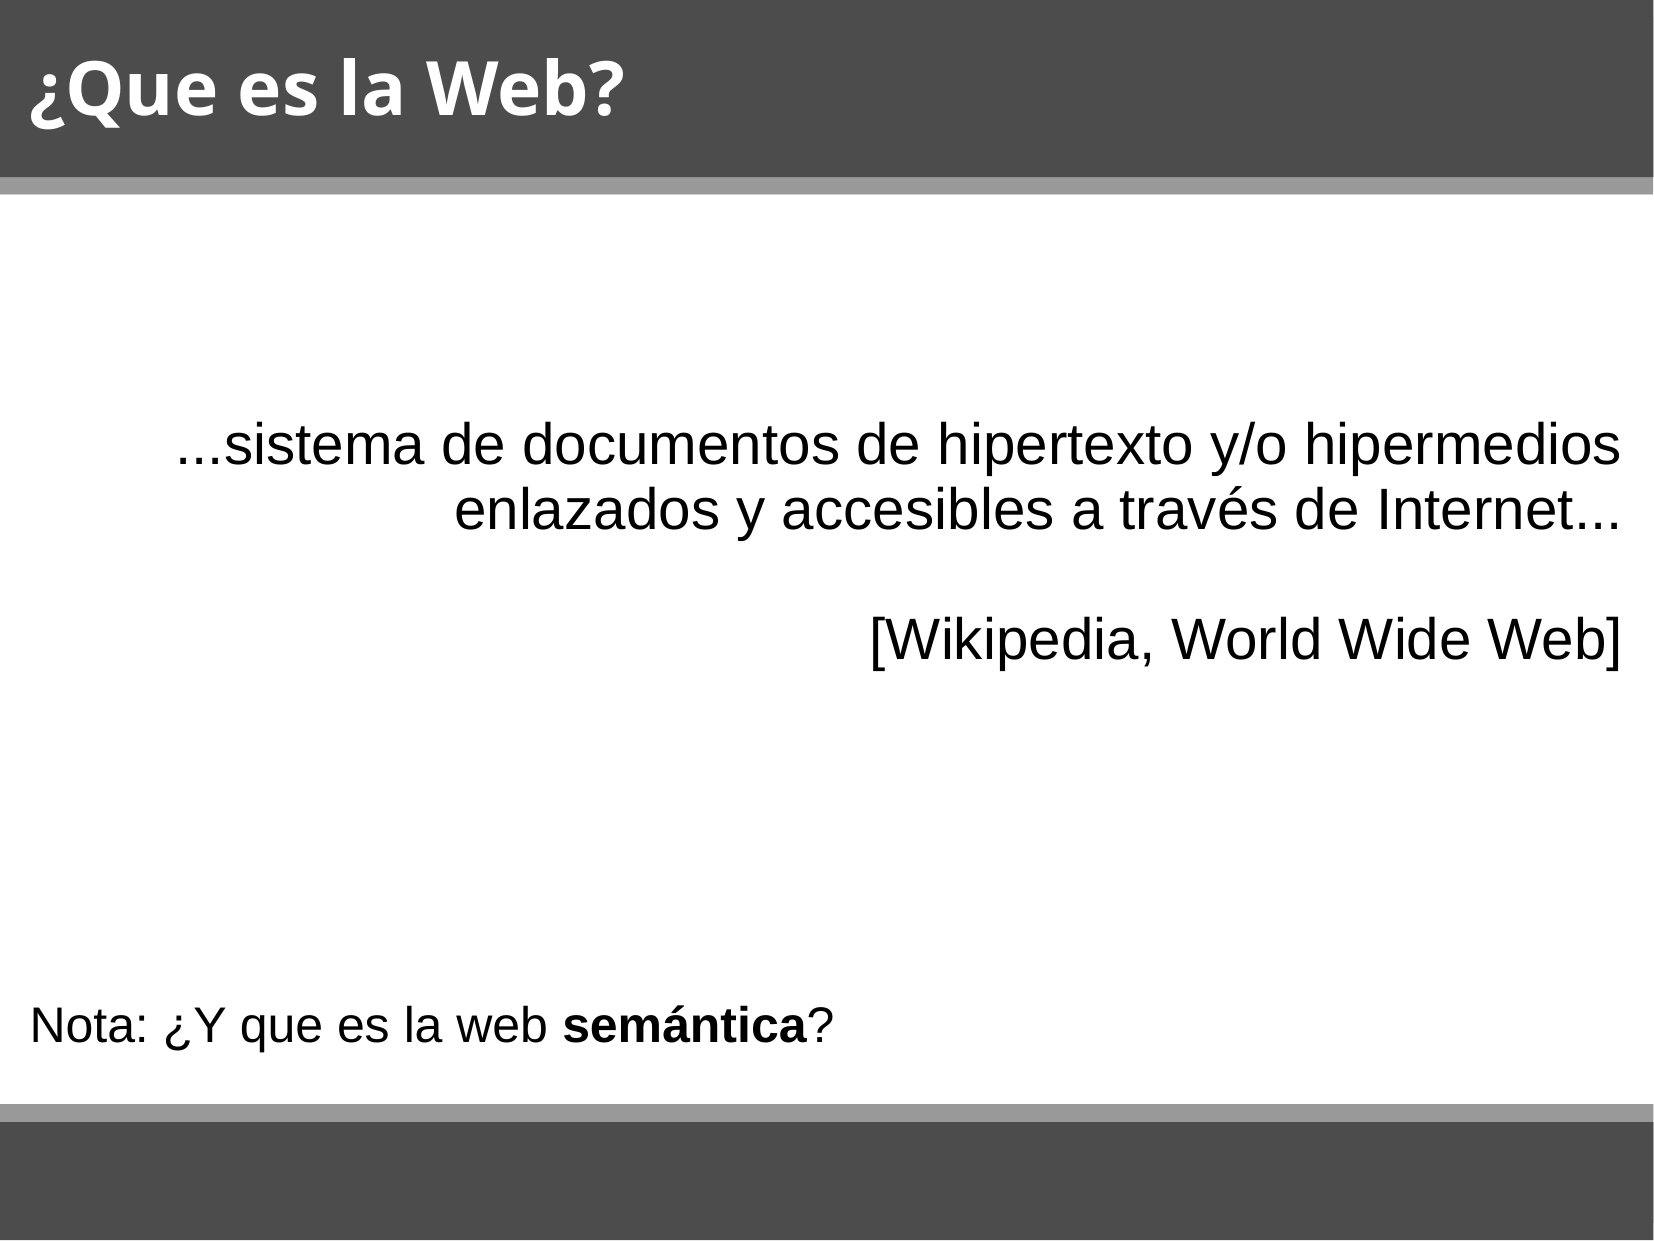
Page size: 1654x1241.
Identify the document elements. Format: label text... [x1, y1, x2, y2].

title ¿Que es la Web? [29, 15, 1654, 158]
subtitle ...sistema de documentos de hipertexto y/o hipermedios enlazados y accesibles a través de Internet... [Wikipedia, World Wide Web] Nota: ¿Y que es la web semántica? [29, 216, 1625, 1053]
